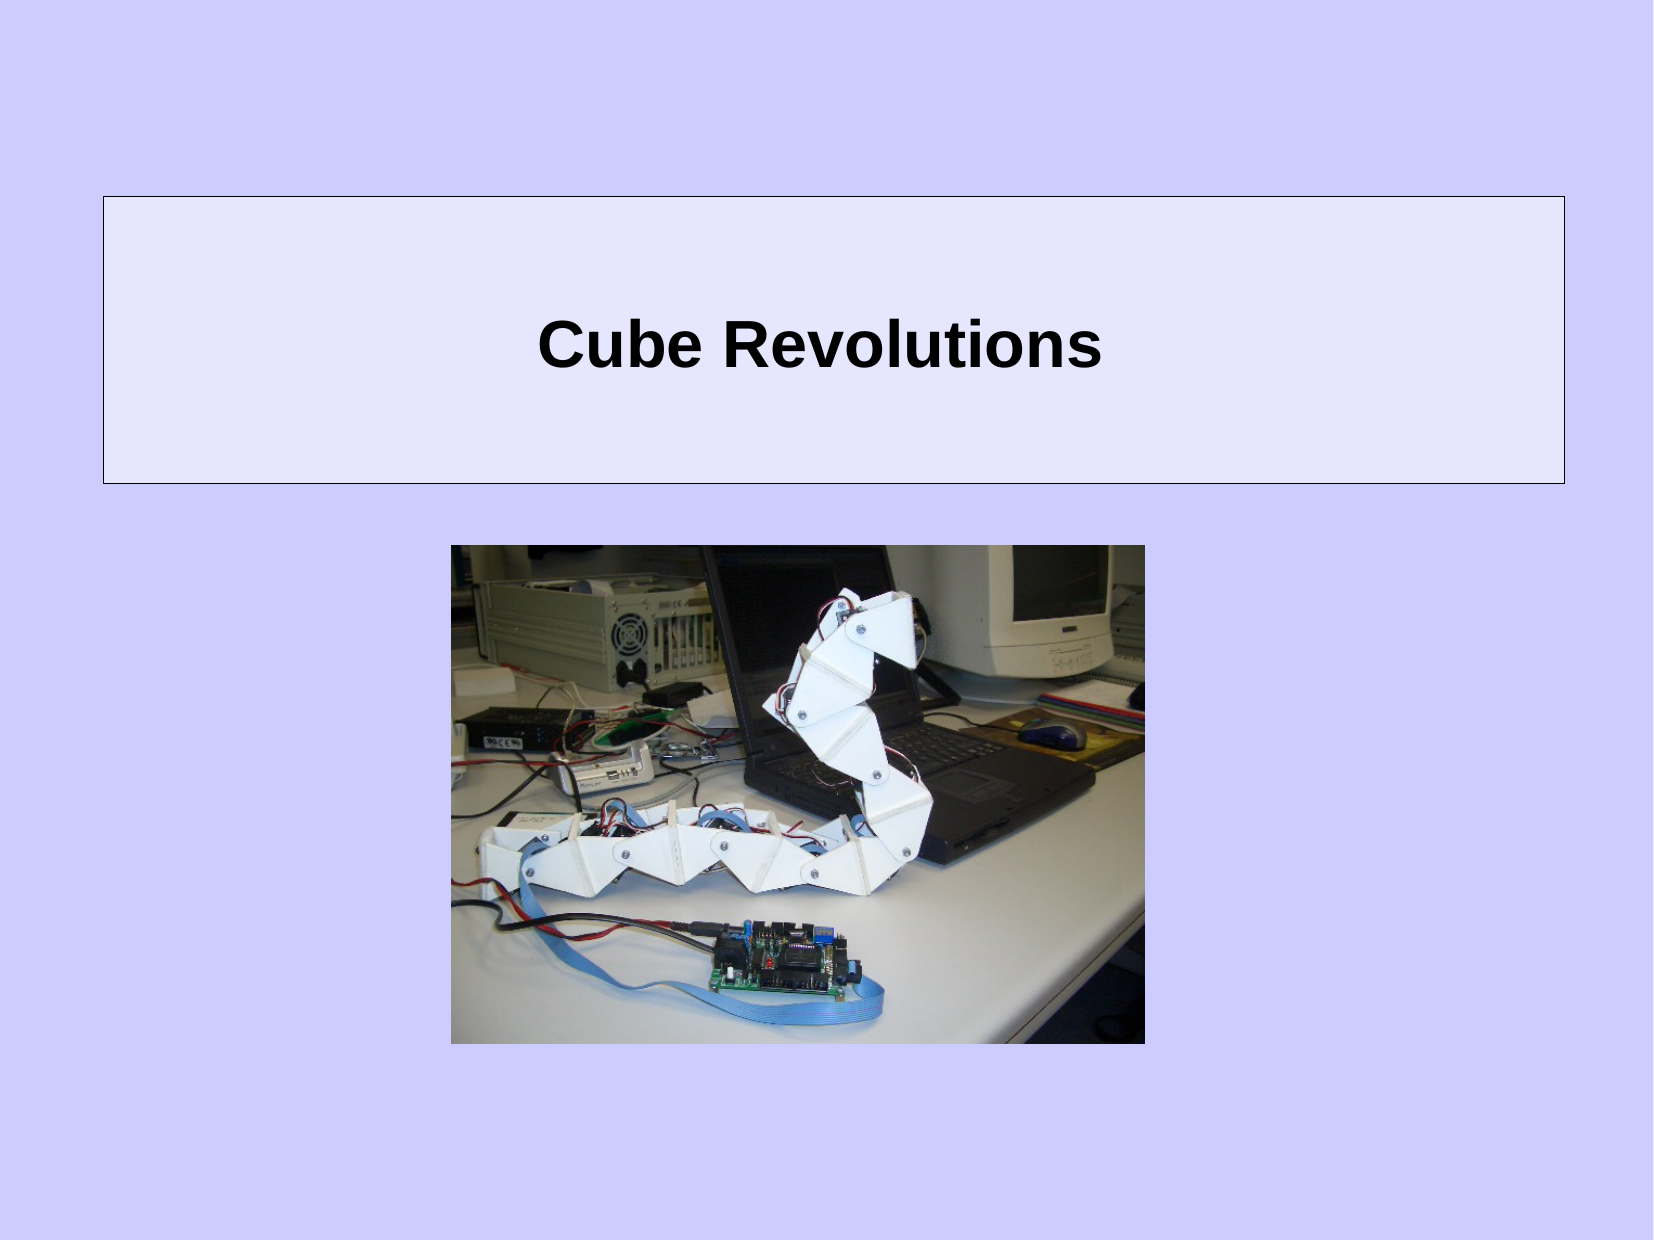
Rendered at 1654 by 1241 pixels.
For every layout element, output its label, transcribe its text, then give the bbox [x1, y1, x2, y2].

picture [451, 545, 1145, 1044]
text_box [103, 196, 1565, 233]
title Cube Revolutions [63, 233, 1578, 455]
text_box [103, 455, 1565, 484]
